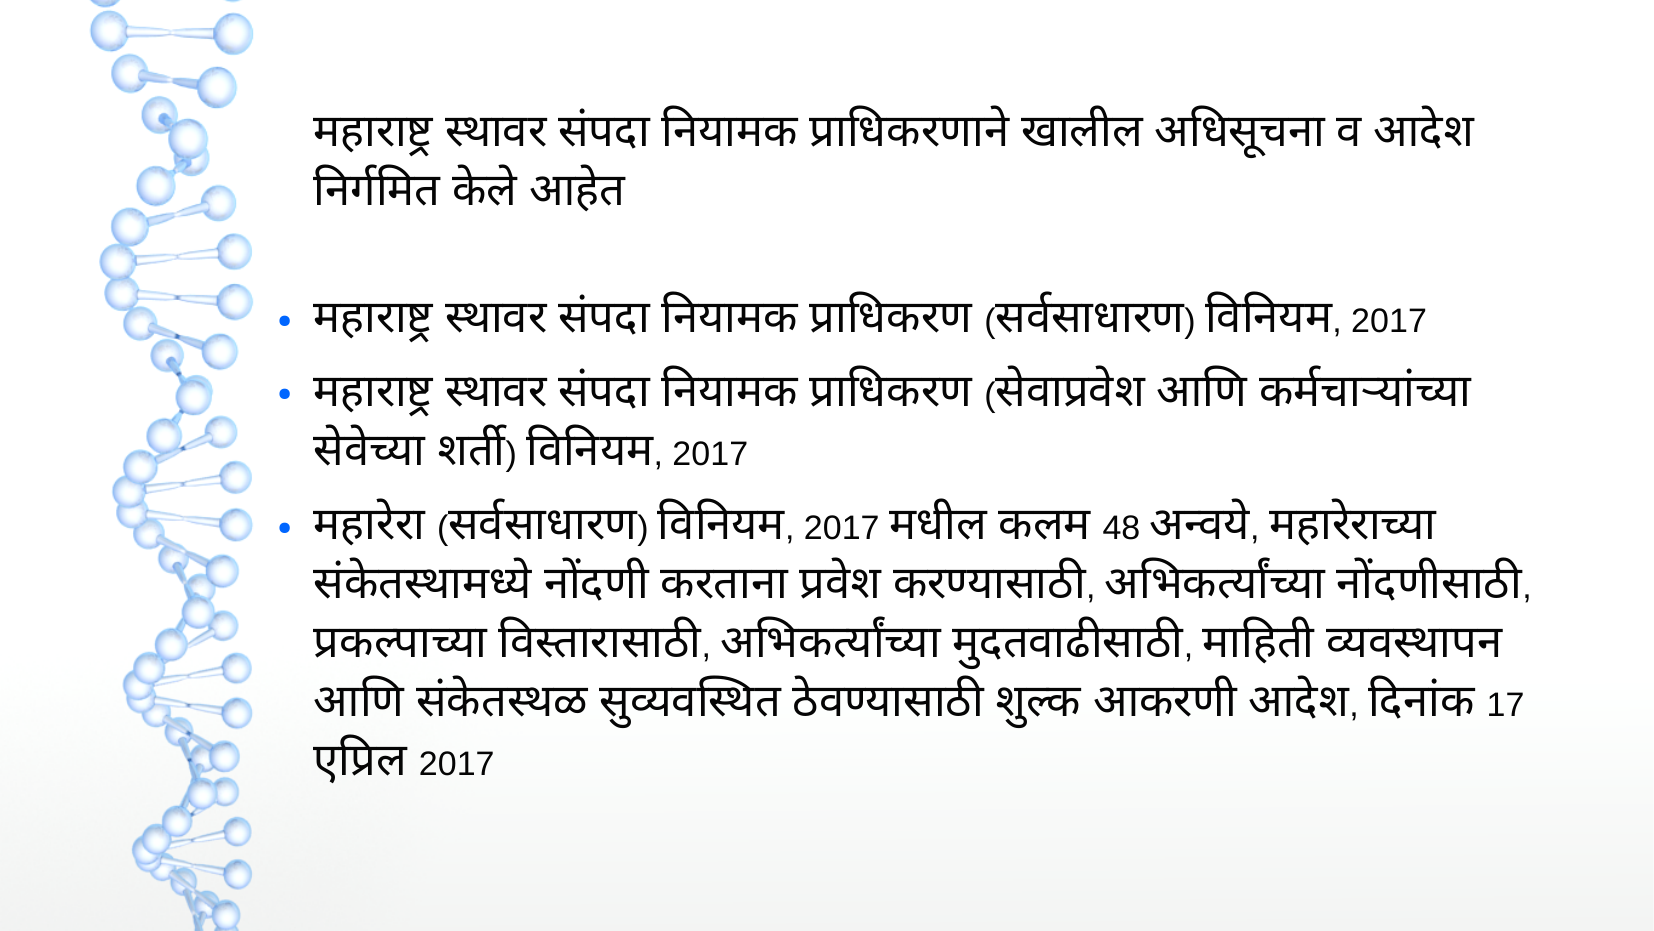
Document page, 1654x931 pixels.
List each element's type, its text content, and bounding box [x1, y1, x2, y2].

list महाराष्ट्र स्थावर संपदा नियामक प्राधिकरणाने खालील अधिसूचना व आदेश निर्गमित केले आहेत महाराष्ट्र स्थावर संपदा नियामक प्राधिकरण (सर्वसाधारण) विनियम, 2017 महाराष्ट्र स्थावर संपदा नियामक प्राधिकरण (सेवाप्रवेश आणि कर्मचाऱ्यांच्या सेवेच्या शर्ती) विनियम, 2017 महारेरा (सर्वसाधारण) विनियम, 2017 मधील कलम 48 अन्वये, महारेराच्या संकेतस्थामध्ये नोंदणी करताना प्रवेश करण्यासाठी, अभिकर्त्यांच्या नोंदणीसाठी, प्रकल्पाच्या विस्तारासाठी, अभिकर्त्यांच्या मुदतवाढीसाठी, माहिती व्यवस्थापन आणि संकेतस्थळ सुव्यवस्थित ठेवण्यासाठी शुल्क आकरणी आदेश, दिनांक 17 एप्रिल 2017 [265, 106, 1595, 804]
picture [0, 0, 1654, 931]
